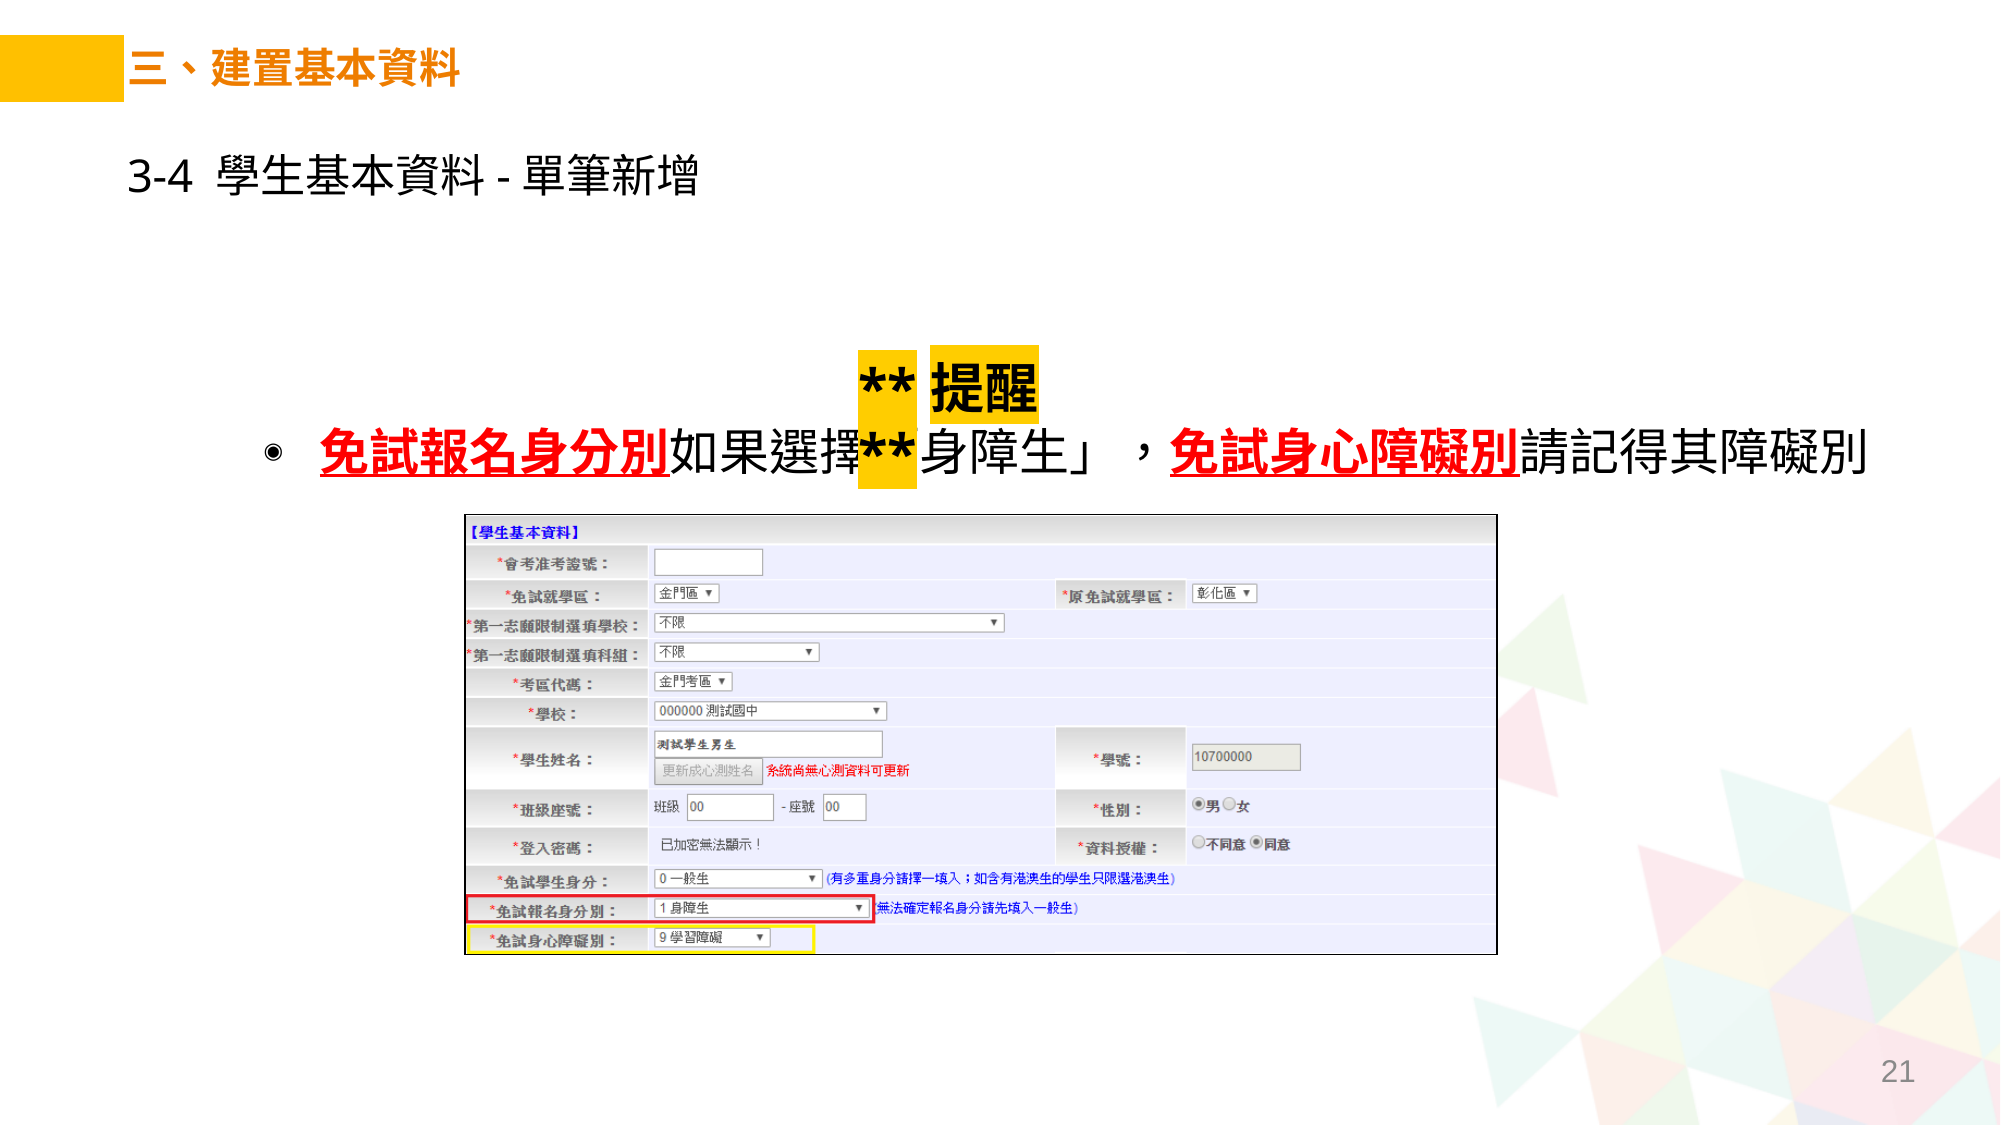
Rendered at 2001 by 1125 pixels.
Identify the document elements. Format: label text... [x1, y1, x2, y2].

text_box 3-4 學生基本資料-單筆新增 [112, 139, 763, 218]
text_box [0, 35, 124, 102]
text_box **提醒** [846, 341, 1119, 400]
text_box 三、建置基本資料 [112, 34, 538, 100]
list 免試報名身分別如果選擇「身障生」，免試身心障礙別請記得其障礙別 [210, 411, 1925, 500]
text_box 21 [1868, 1038, 1989, 1125]
picture [466, 515, 1497, 954]
